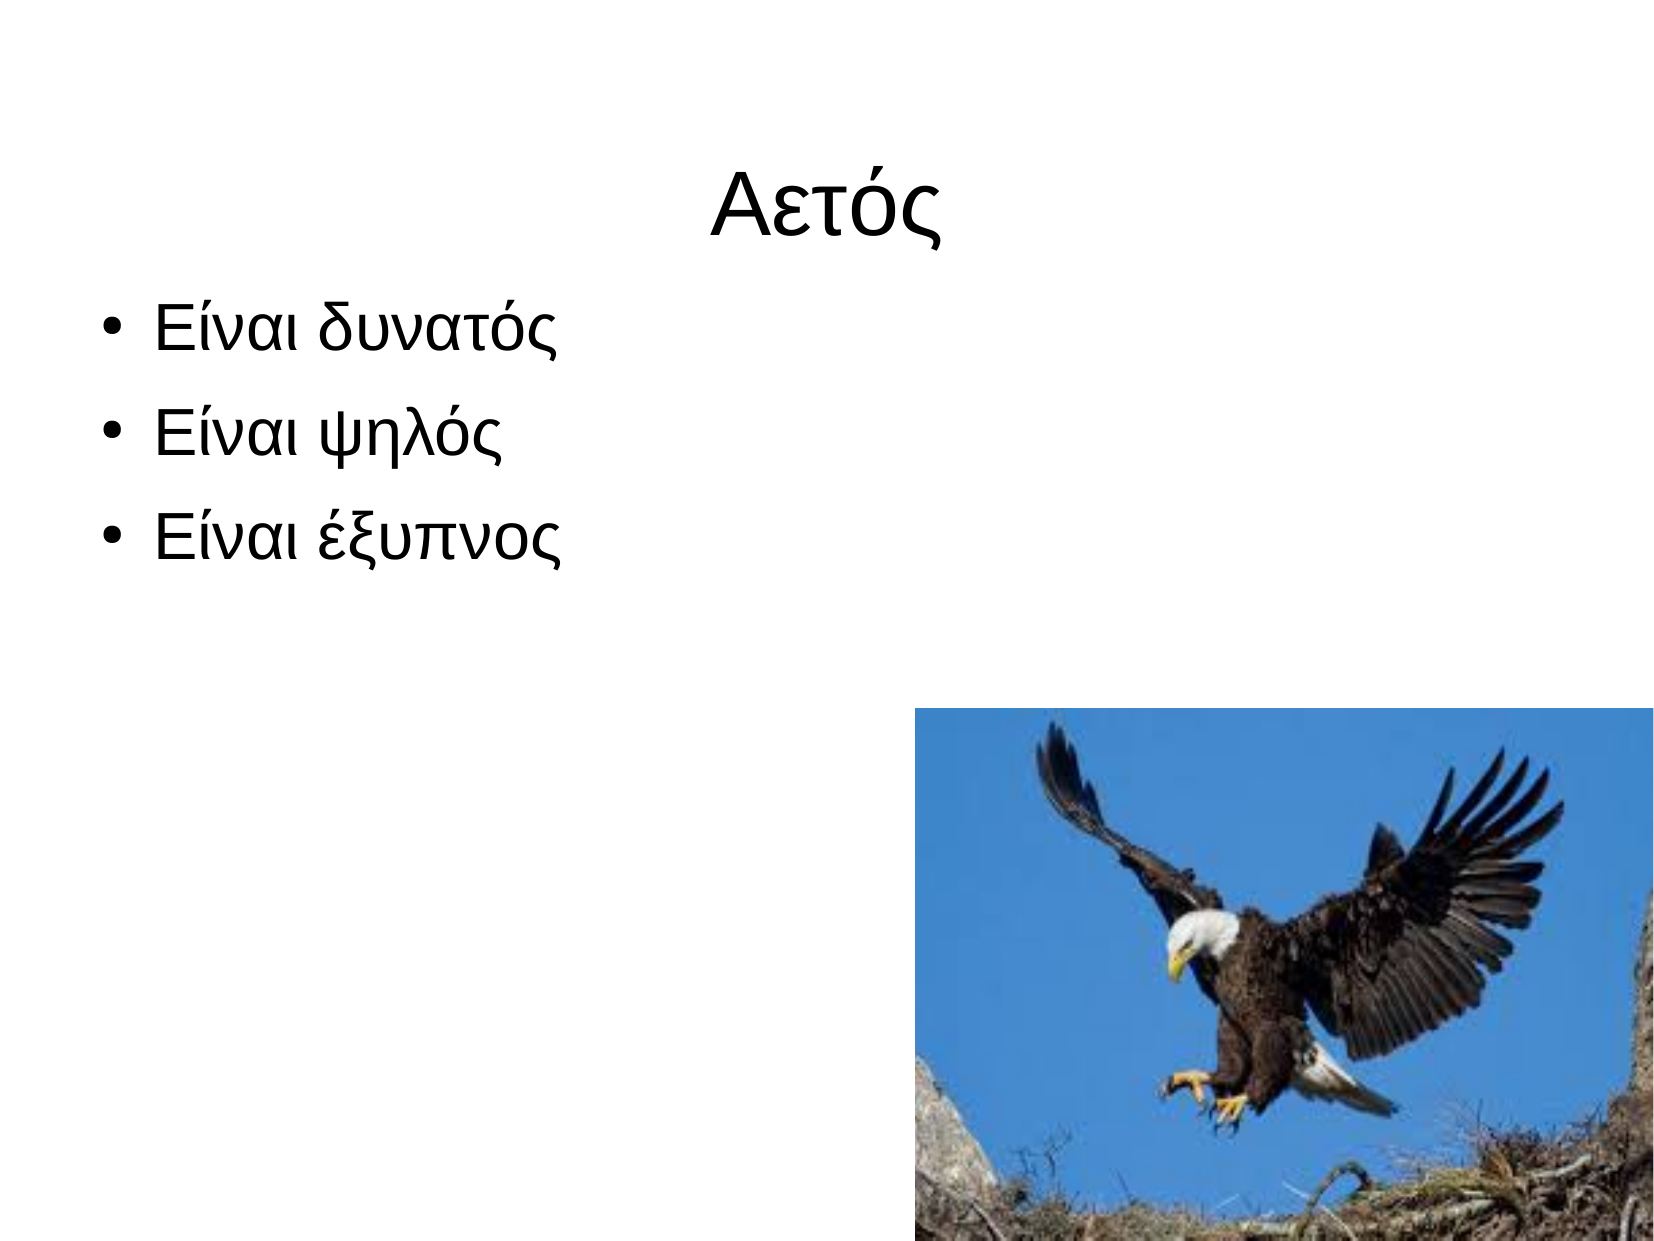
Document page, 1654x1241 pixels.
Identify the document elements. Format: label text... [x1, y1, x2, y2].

title Αετός [82, 49, 1571, 257]
list Είναι δυνατός Είναι ψηλός Είναι έξυπνος [82, 290, 1571, 1109]
picture [915, 708, 1654, 1241]
